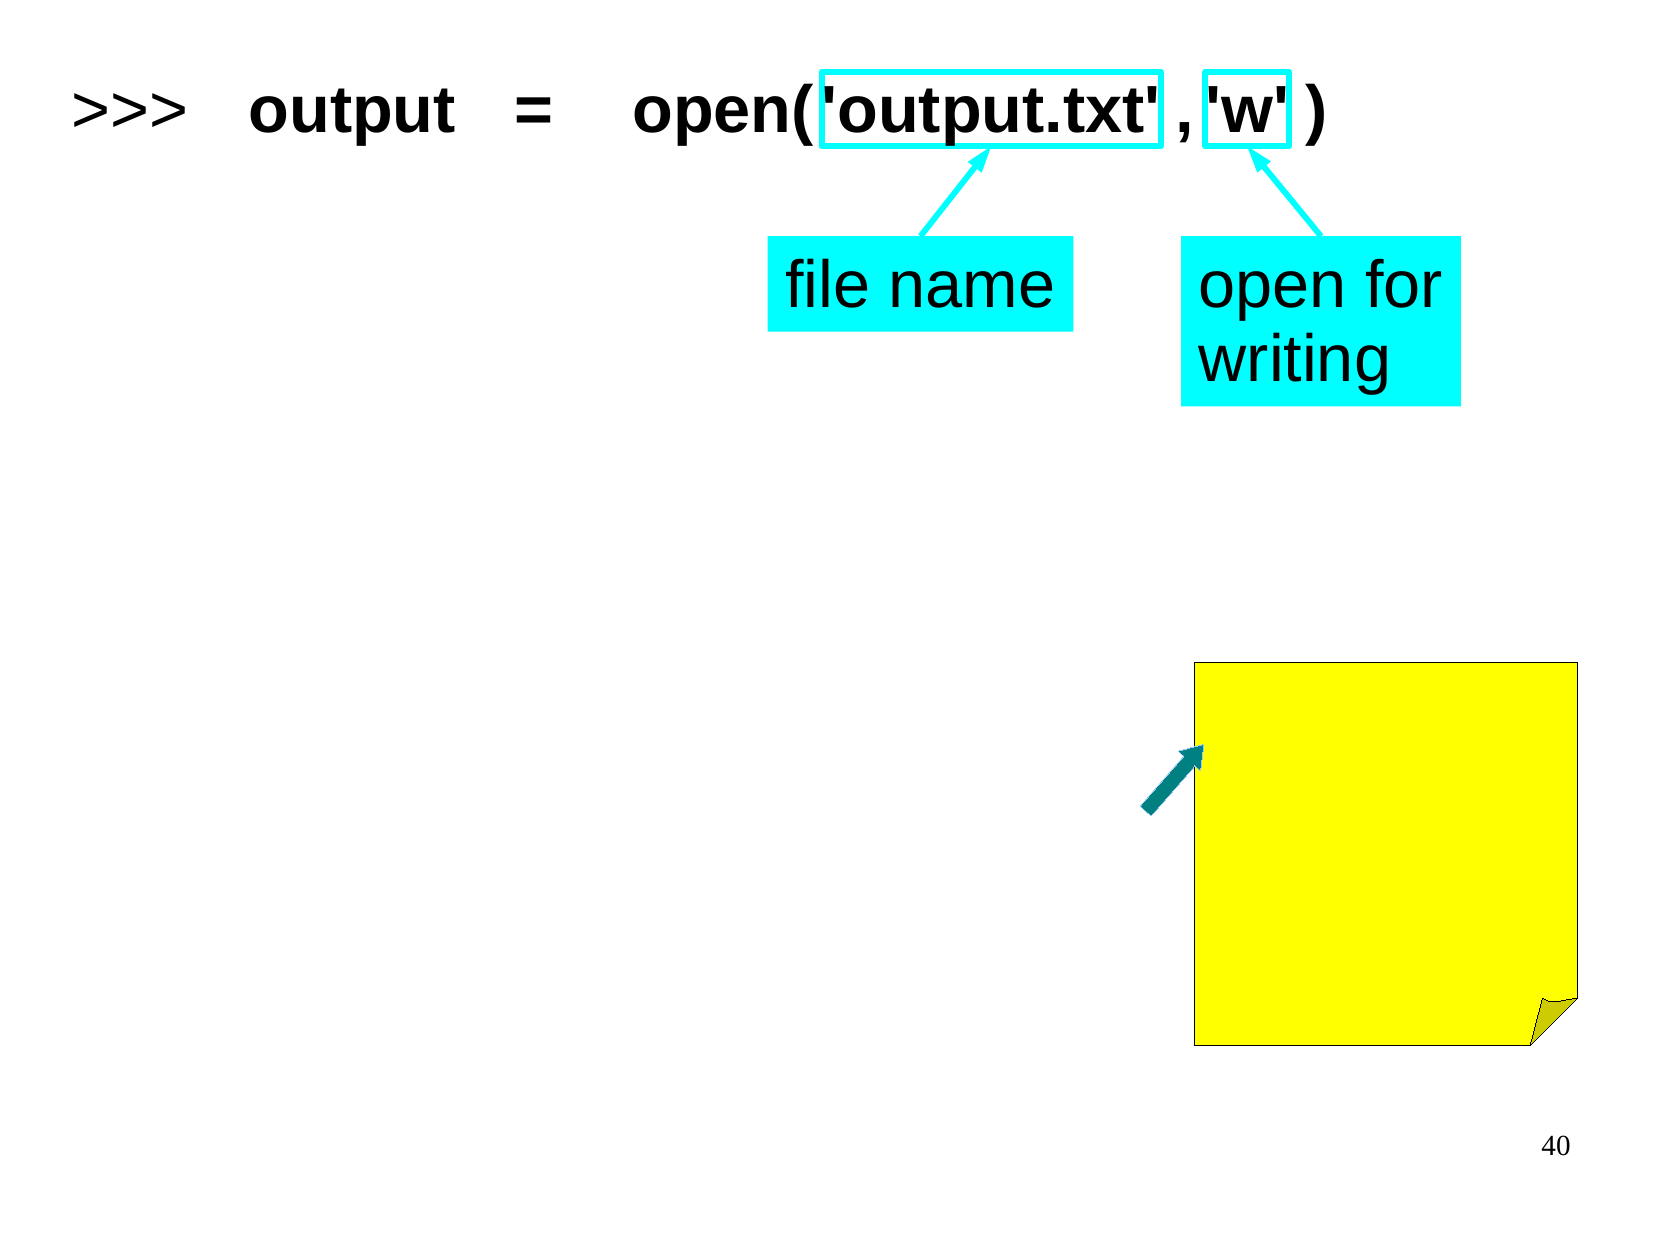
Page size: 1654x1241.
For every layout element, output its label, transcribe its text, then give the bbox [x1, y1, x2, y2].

text_box ) [1305, 71, 1329, 147]
text_box file name [767, 236, 1074, 332]
text_box [1140, 662, 1578, 1046]
text_box open for writing [1181, 236, 1461, 407]
text_box 'output.txt' [821, 71, 1161, 147]
text_box , [1175, 71, 1195, 147]
text_box open( [632, 71, 815, 147]
text_box output [248, 71, 457, 147]
text_box >>> [71, 71, 189, 147]
text_box = [514, 71, 554, 147]
text_box 'w' [1205, 71, 1290, 147]
